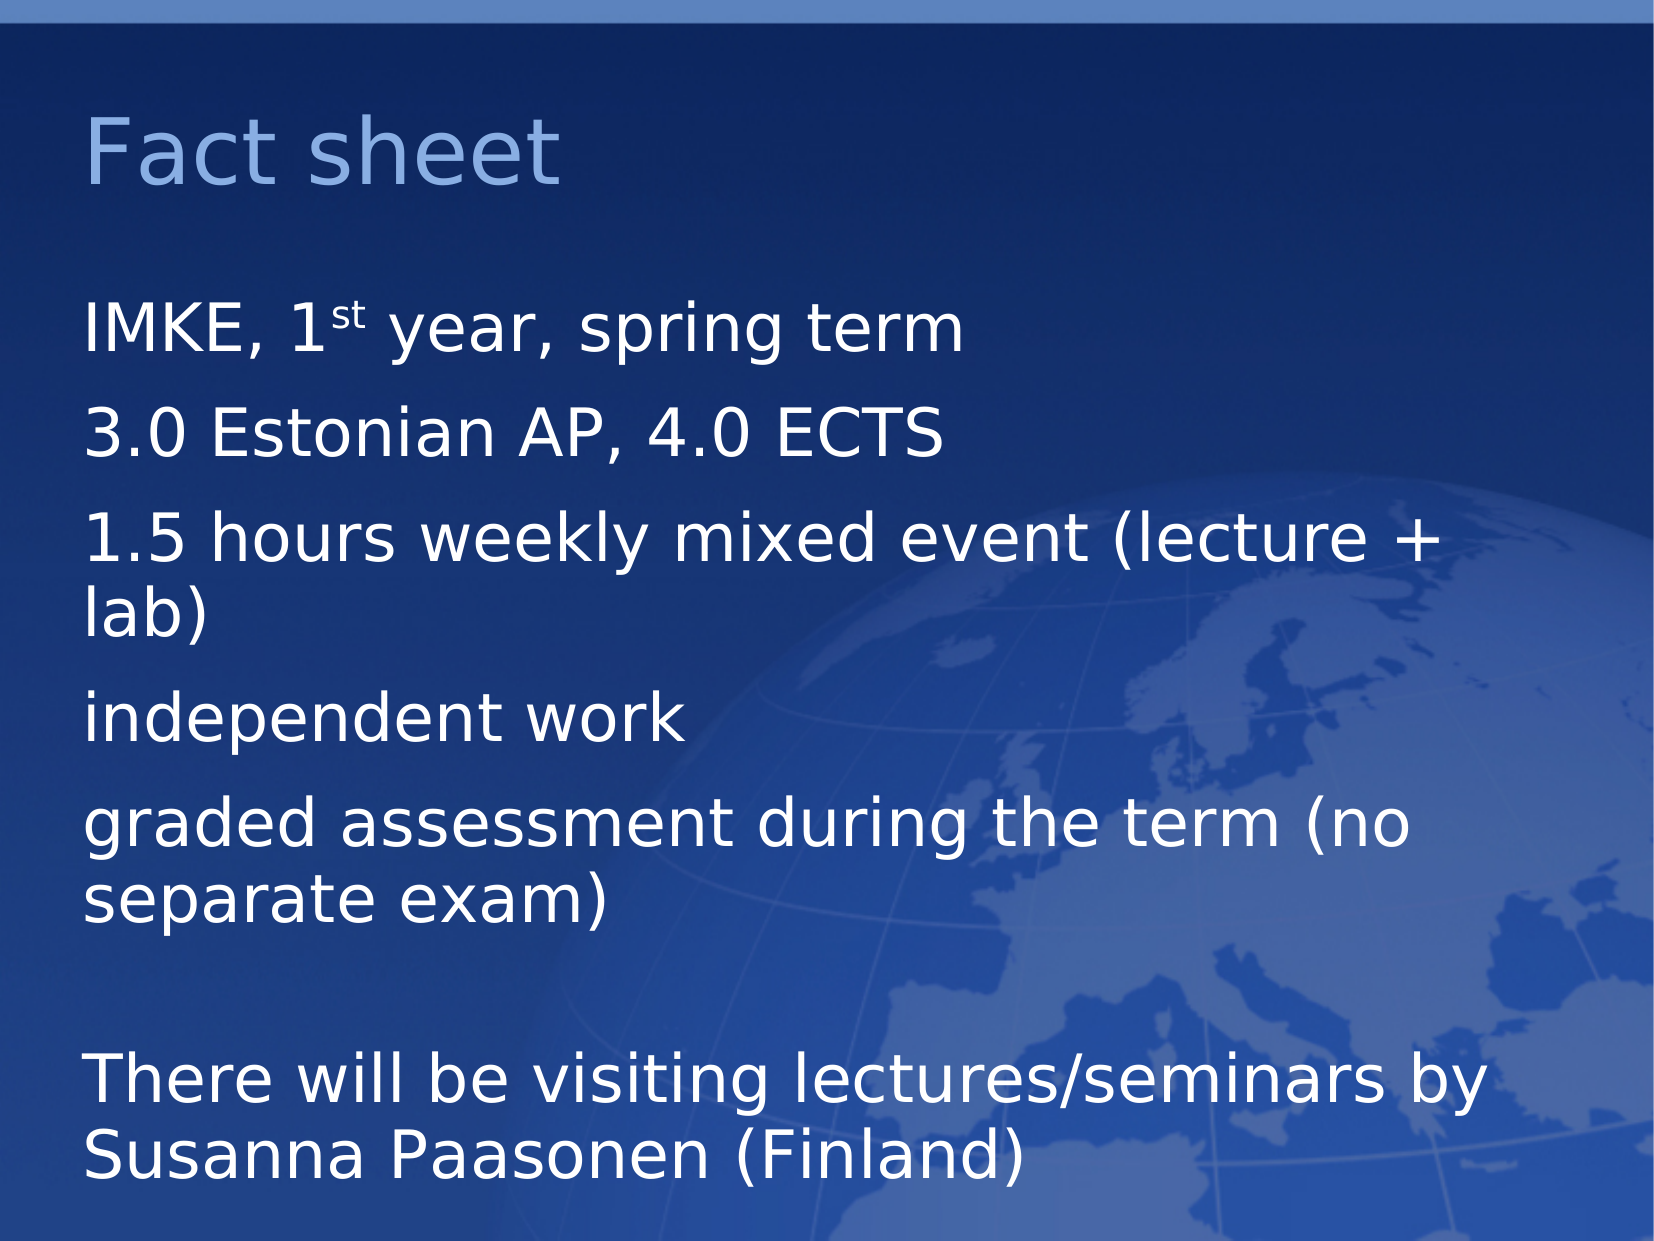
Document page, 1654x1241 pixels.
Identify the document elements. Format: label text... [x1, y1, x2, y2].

title Fact sheet [82, 49, 1571, 257]
picture [0, 0, 1654, 1241]
list IMKE, 1st year, spring term 3.0 Estonian AP, 4.0 ECTS 1.5 hours weekly mixed event (lecture + lab) independent work graded assessment during the term (no separate exam) There will be visiting lectures/seminars by Susanna Paasonen (Finland) [82, 290, 1571, 1218]
